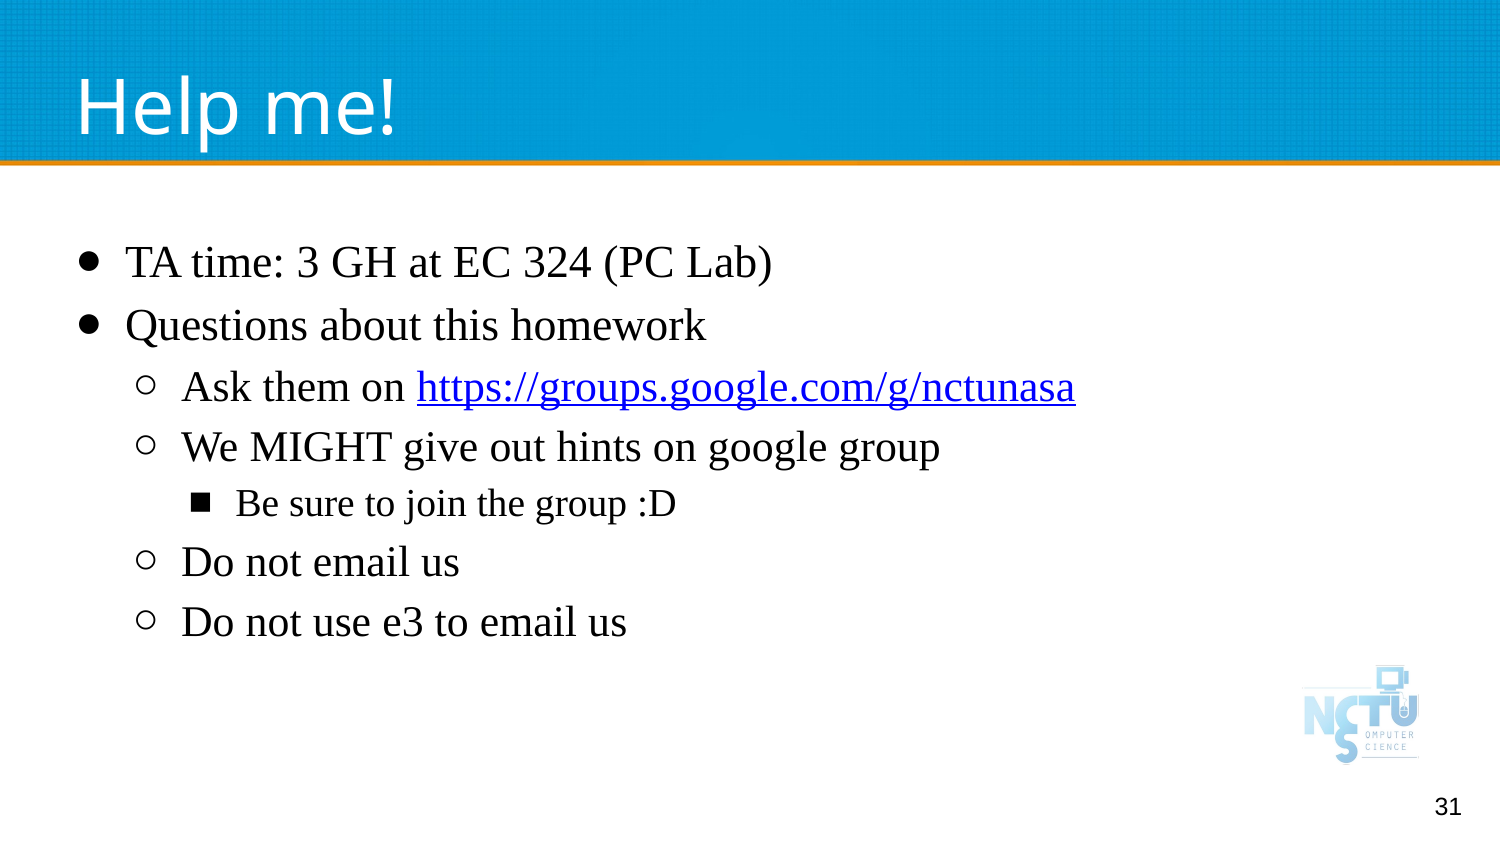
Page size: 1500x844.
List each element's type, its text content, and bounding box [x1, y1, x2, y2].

list TA time: 3 GH at EC 324 (PC Lab) Questions about this homework Ask them on https://groups.google.com/g/nctunasa We MIGHT give out hints on google group Be sure to join the group :D Do not email us Do not use e3 to email us [70, 223, 1425, 700]
slide_number <number> [1403, 779, 1494, 844]
picture [0, 160, 1500, 844]
title Help me! [74, 33, 1425, 175]
